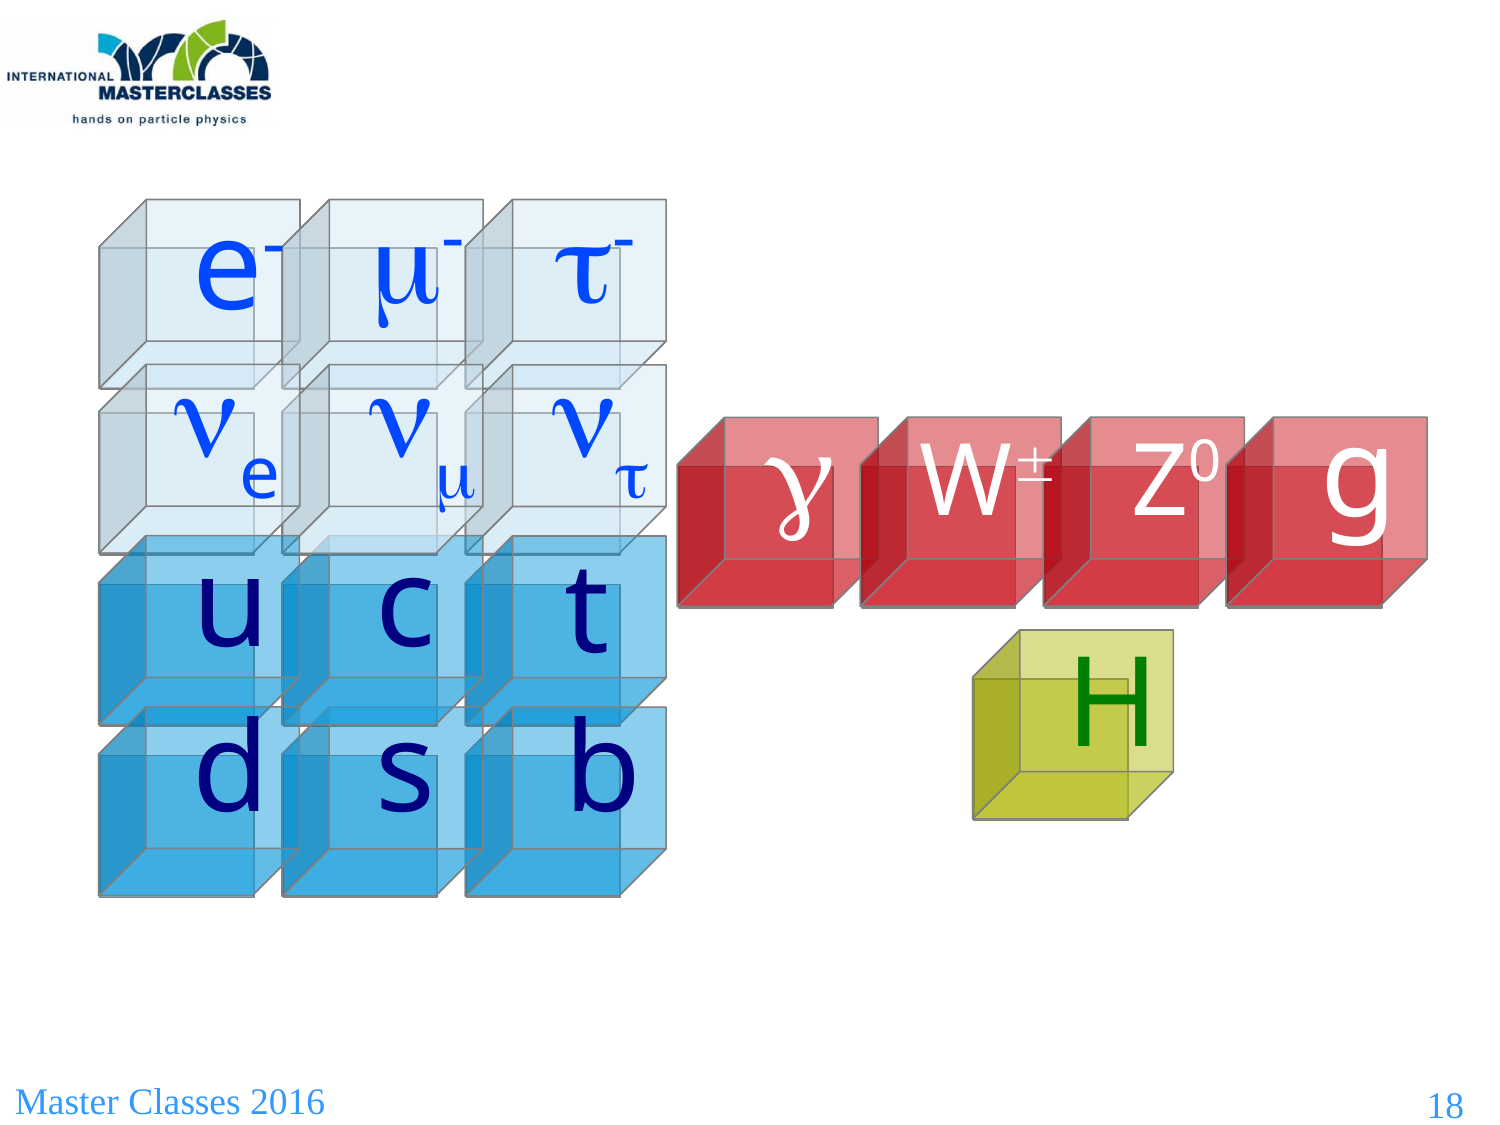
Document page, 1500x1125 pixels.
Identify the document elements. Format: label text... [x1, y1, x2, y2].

picture [2, 10, 280, 130]
text_box Z0 [1116, 407, 1240, 543]
text_box [654, 199, 667, 341]
text_box [617, 535, 667, 677]
text_box τ- [543, 171, 654, 324]
text_box c [360, 513, 454, 679]
text_box μ- [354, 171, 482, 324]
text_box d [177, 679, 278, 845]
text_box t [549, 519, 617, 685]
text_box ντ [537, 324, 665, 521]
text_box e- [177, 177, 302, 342]
text_box s [360, 679, 454, 845]
text_box b [549, 679, 650, 845]
text_box [98, 199, 667, 898]
text_box γ [750, 383, 852, 549]
text_box [482, 199, 543, 362]
text_box νμ [354, 324, 492, 521]
text_box W [904, 407, 1081, 543]
text_box [972, 630, 1128, 821]
text_box [677, 417, 1428, 609]
text_box νe [159, 324, 295, 521]
text_box g [1306, 383, 1406, 549]
text_box H [1051, 613, 1172, 779]
text_box [1228, 605, 1382, 609]
text_box u [177, 513, 278, 679]
